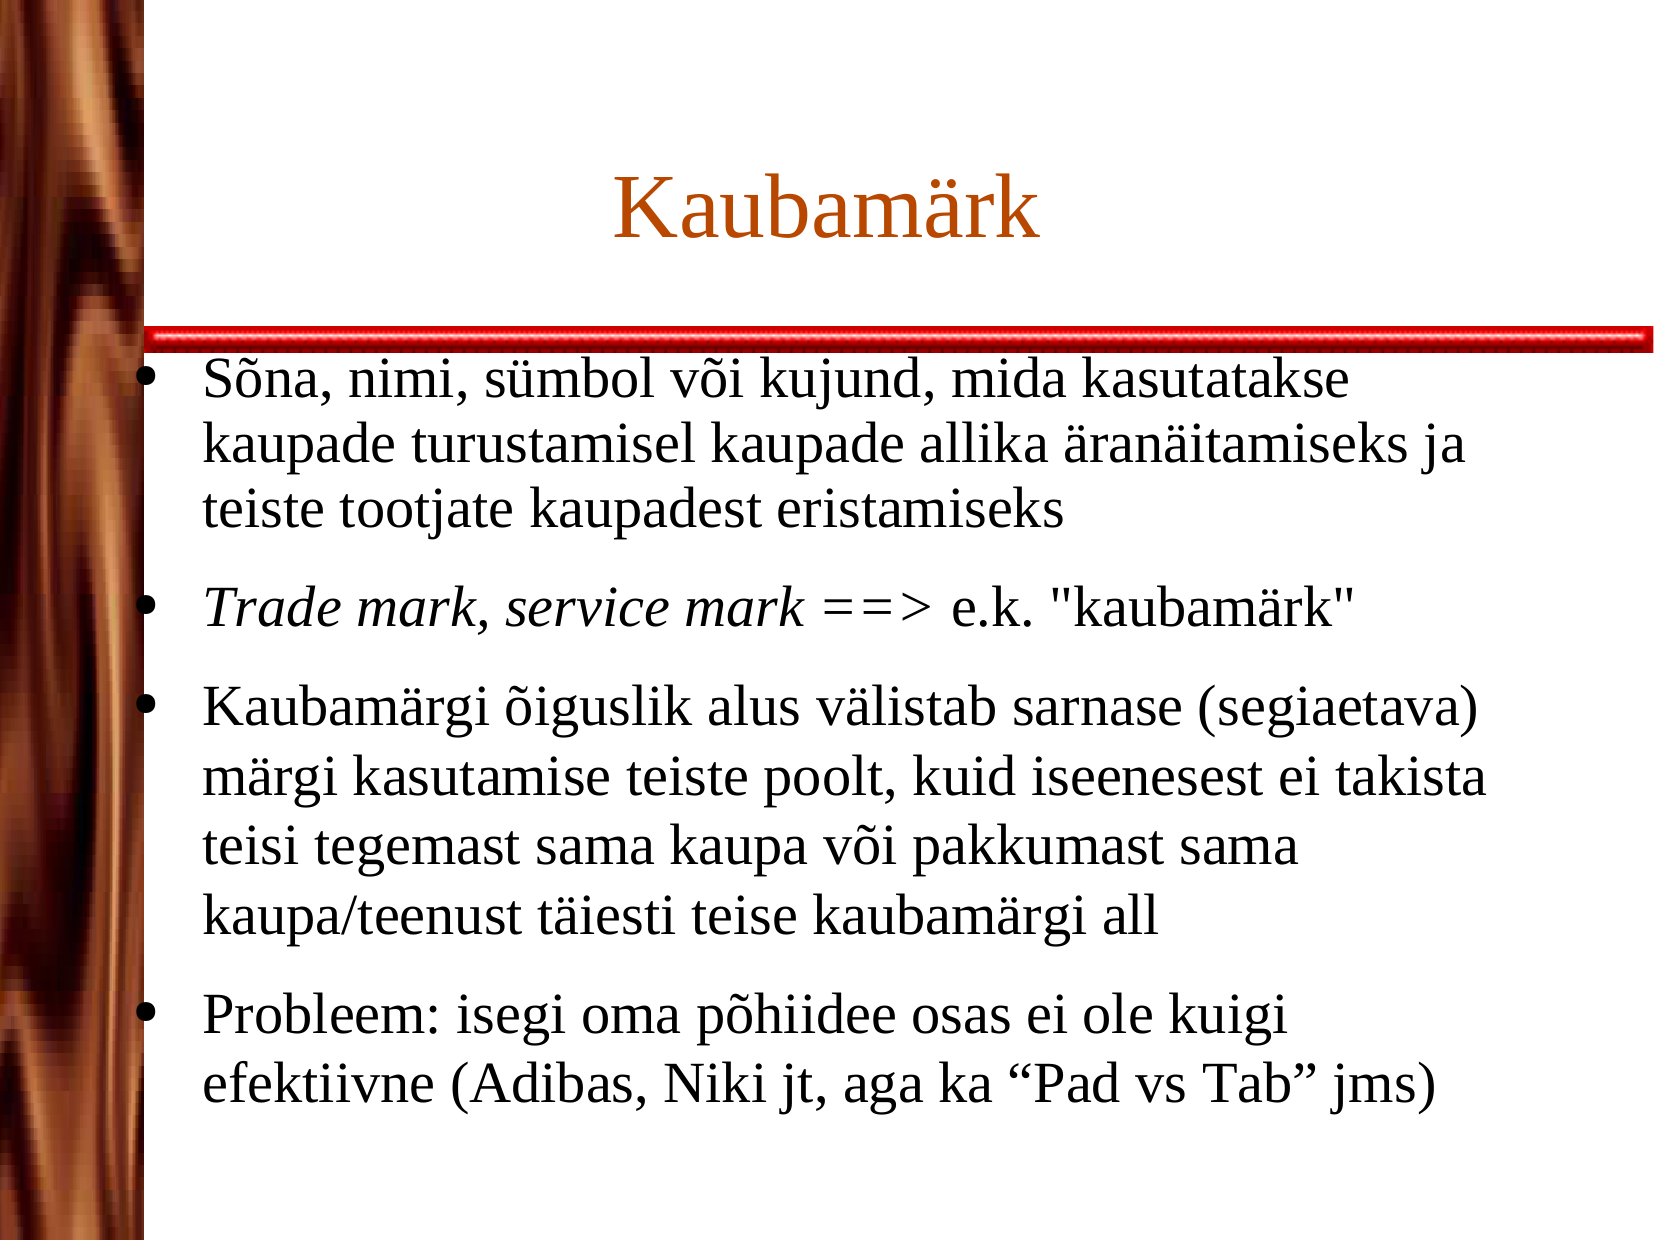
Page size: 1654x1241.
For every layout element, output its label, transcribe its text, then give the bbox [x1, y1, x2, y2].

list Sõna, nimi, sümbol või kujund, mida kasutatakse kaupade turustamisel kaupade allika äranäitamiseks ja teiste tootjate kaupadest eristamiseks Trade mark, service mark ==> e.k. "kaubamärk" Kaubamärgi õiguslik alus välistab sarnase (segiaetava) märgi kasutamise teiste poolt, kuid iseenesest ei takista teisi tegemast sama kaupa või pakkumast sama kaupa/teenust täiesti teise kaubamärgi all Probleem: isegi oma põhiidee osas ei ole kuigi efektiivne (Adibas, Niki jt, aga ka “Pad vs Tab” jms) [121, 344, 1533, 1126]
title Kaubamärk [121, 100, 1533, 312]
picture [0, 0, 1654, 1240]
